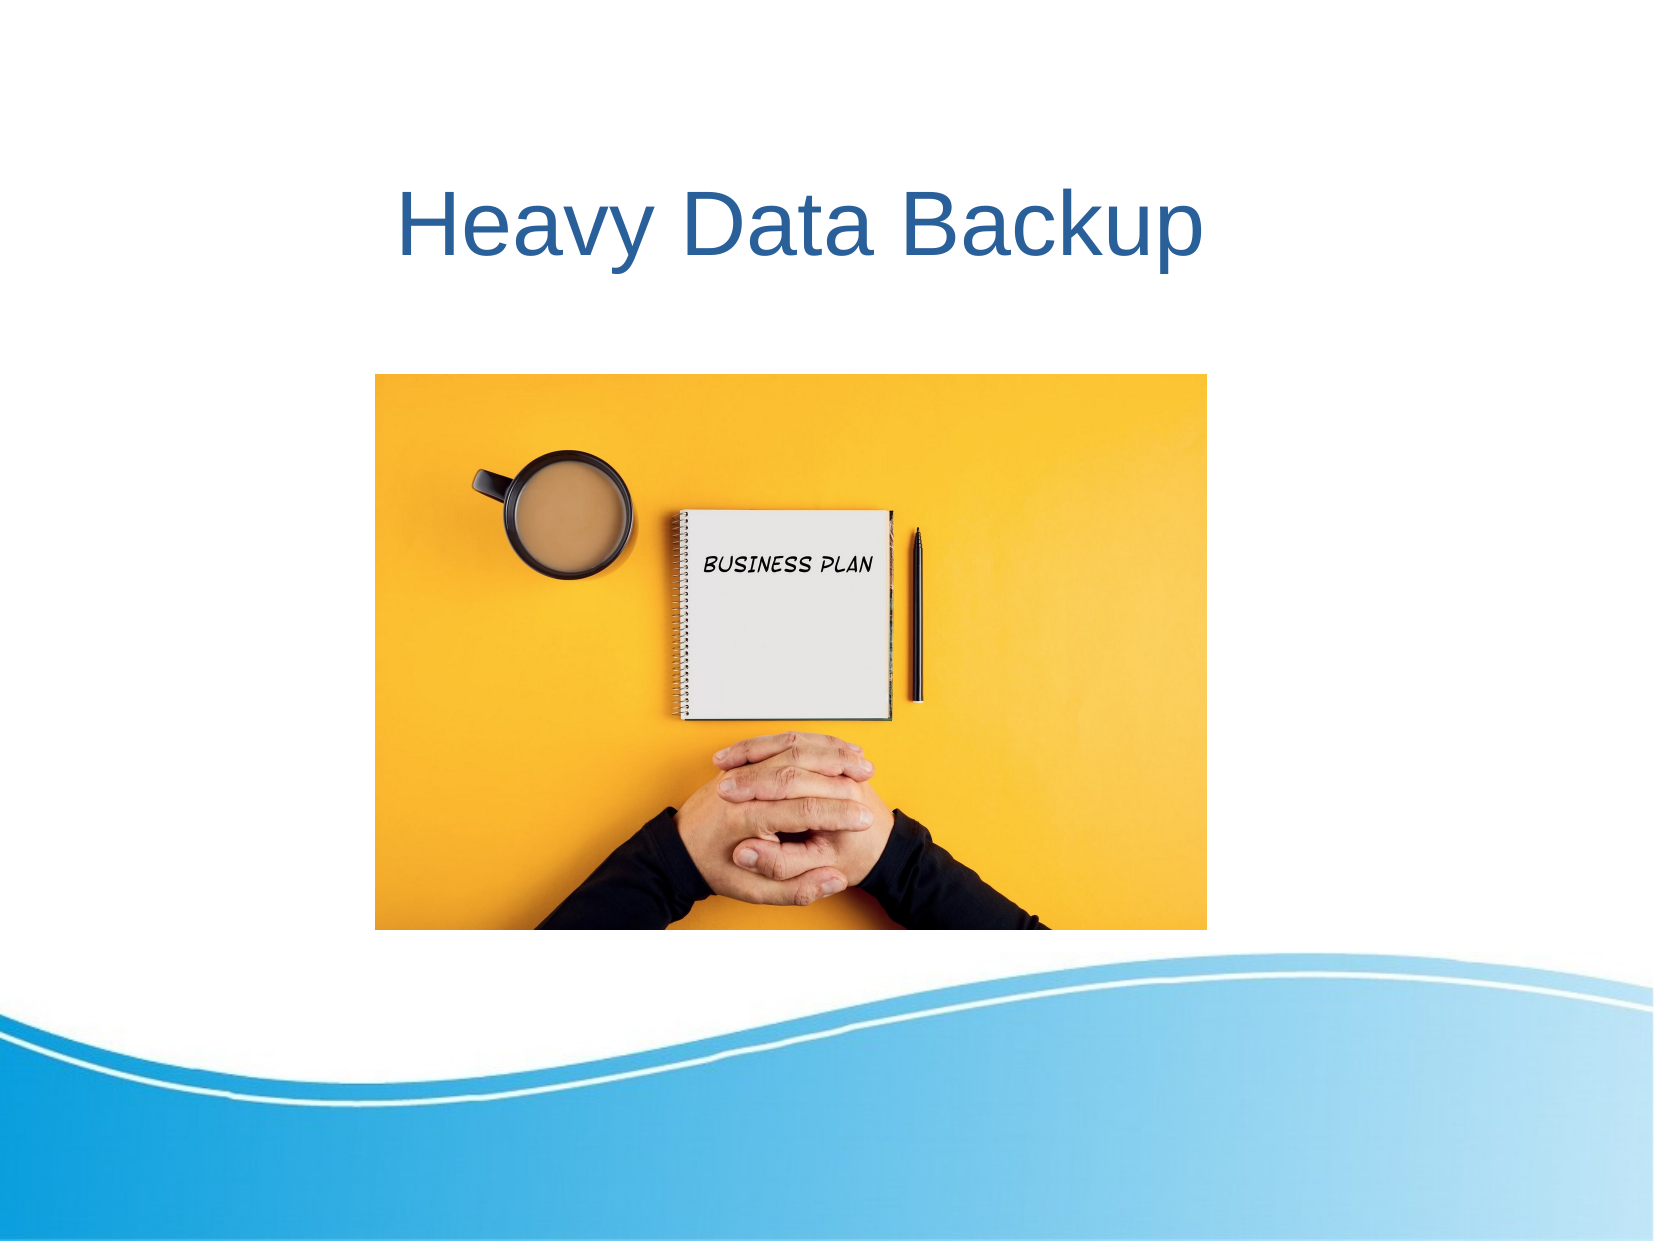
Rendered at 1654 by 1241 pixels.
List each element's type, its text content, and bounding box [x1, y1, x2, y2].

picture [375, 374, 1207, 930]
picture [0, 952, 1654, 1241]
title Heavy Data Backup [56, 120, 1546, 328]
